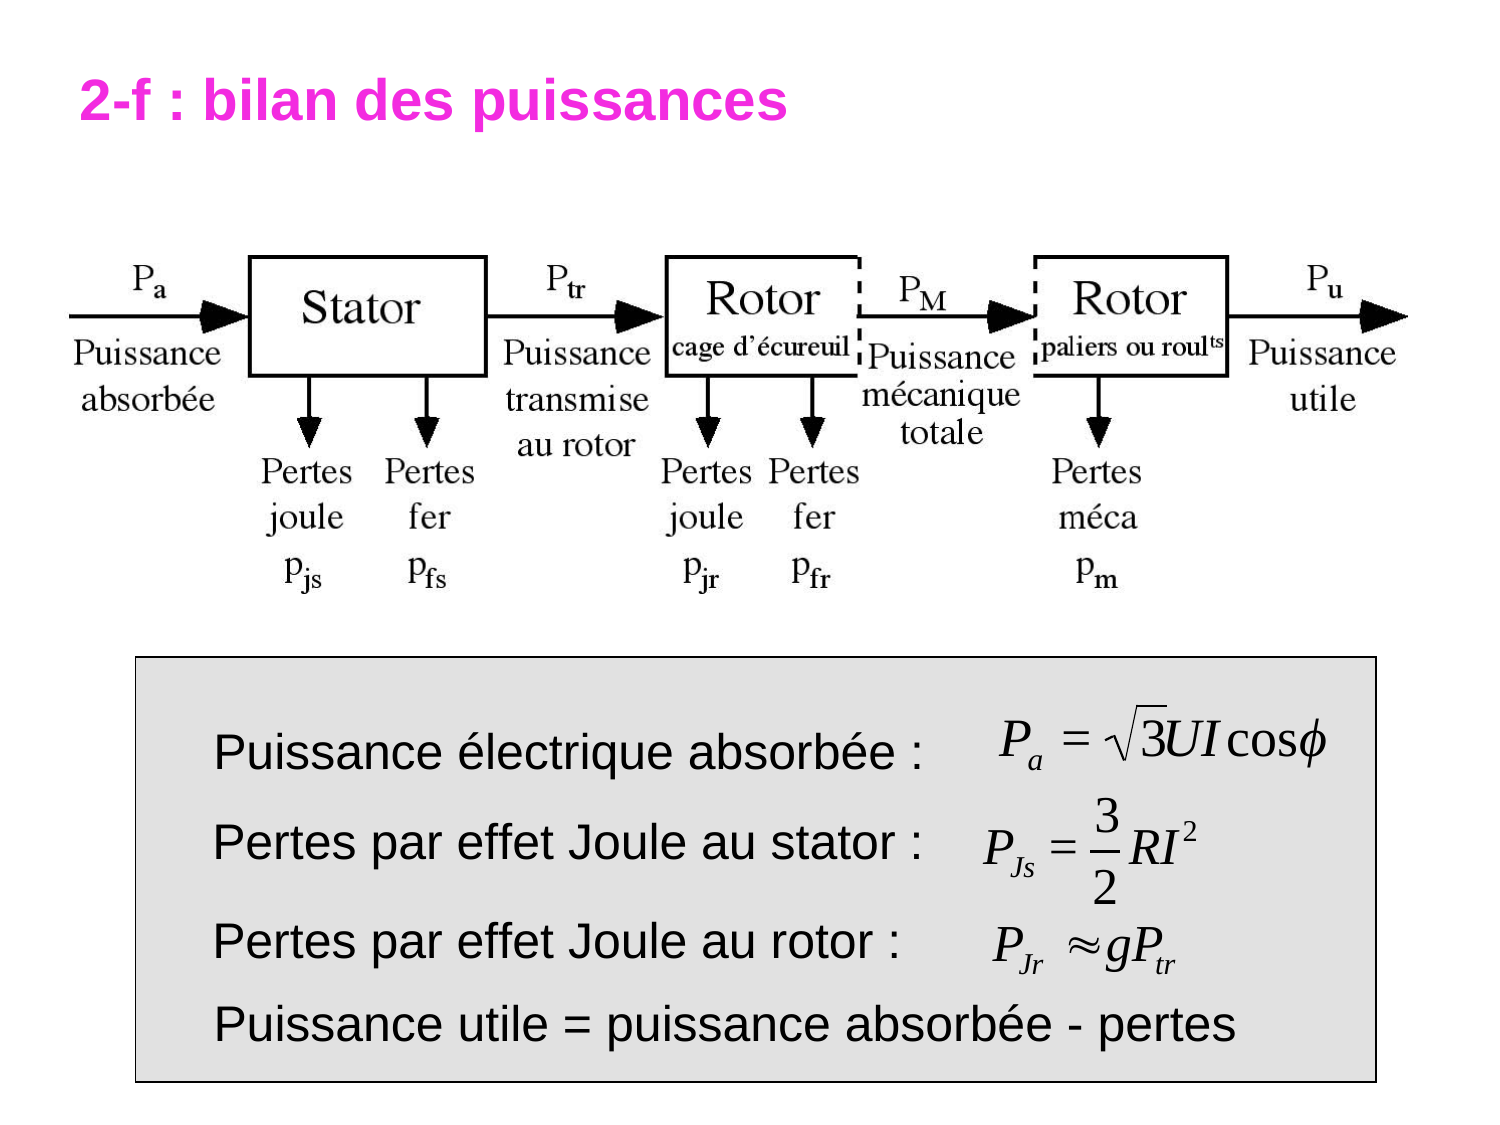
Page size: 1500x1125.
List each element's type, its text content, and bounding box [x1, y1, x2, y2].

text_box [135, 657, 1377, 1083]
text_box Puissance électrique absorbée : [198, 711, 954, 788]
picture [64, 255, 1408, 594]
text_box 2-f : bilan des puissances [64, 54, 1272, 141]
text_box Pertes par effet Joule au stator : [197, 801, 954, 878]
text_box Pertes par effet Joule au rotor : [197, 901, 932, 977]
chart [974, 786, 1204, 983]
chart [990, 698, 1341, 775]
text_box Puissance utile = puissance absorbée - pertes [198, 983, 1253, 1059]
